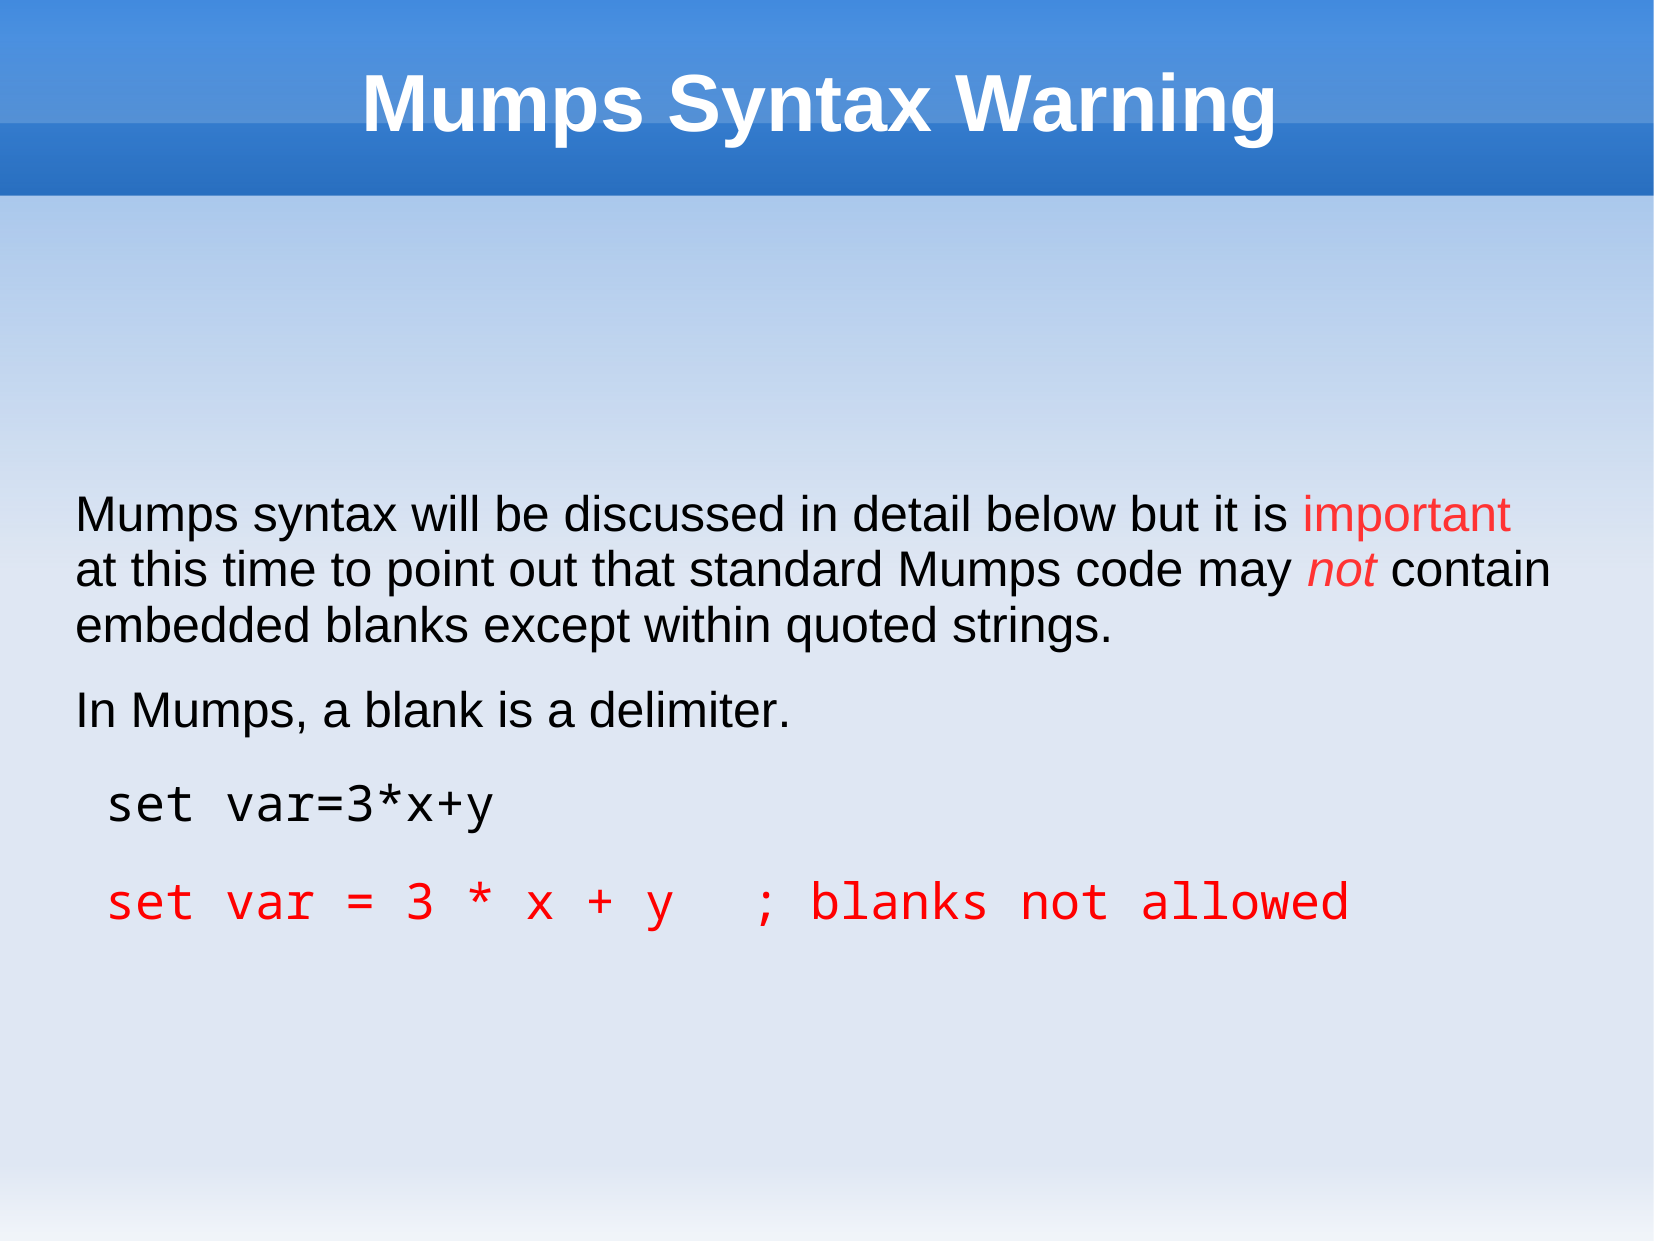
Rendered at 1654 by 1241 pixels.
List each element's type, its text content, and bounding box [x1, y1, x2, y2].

list Mumps syntax will be discussed in detail below but it is important at this time to point out that standard Mumps code may not contain embedded blanks except within quoted strings. In Mumps, a blank is a delimiter. set var=3*x+y set var = 3 * x + y ; blanks not allowed [75, 261, 1564, 1159]
picture [0, 0, 1654, 1241]
title Mumps Syntax Warning [76, 0, 1565, 208]
